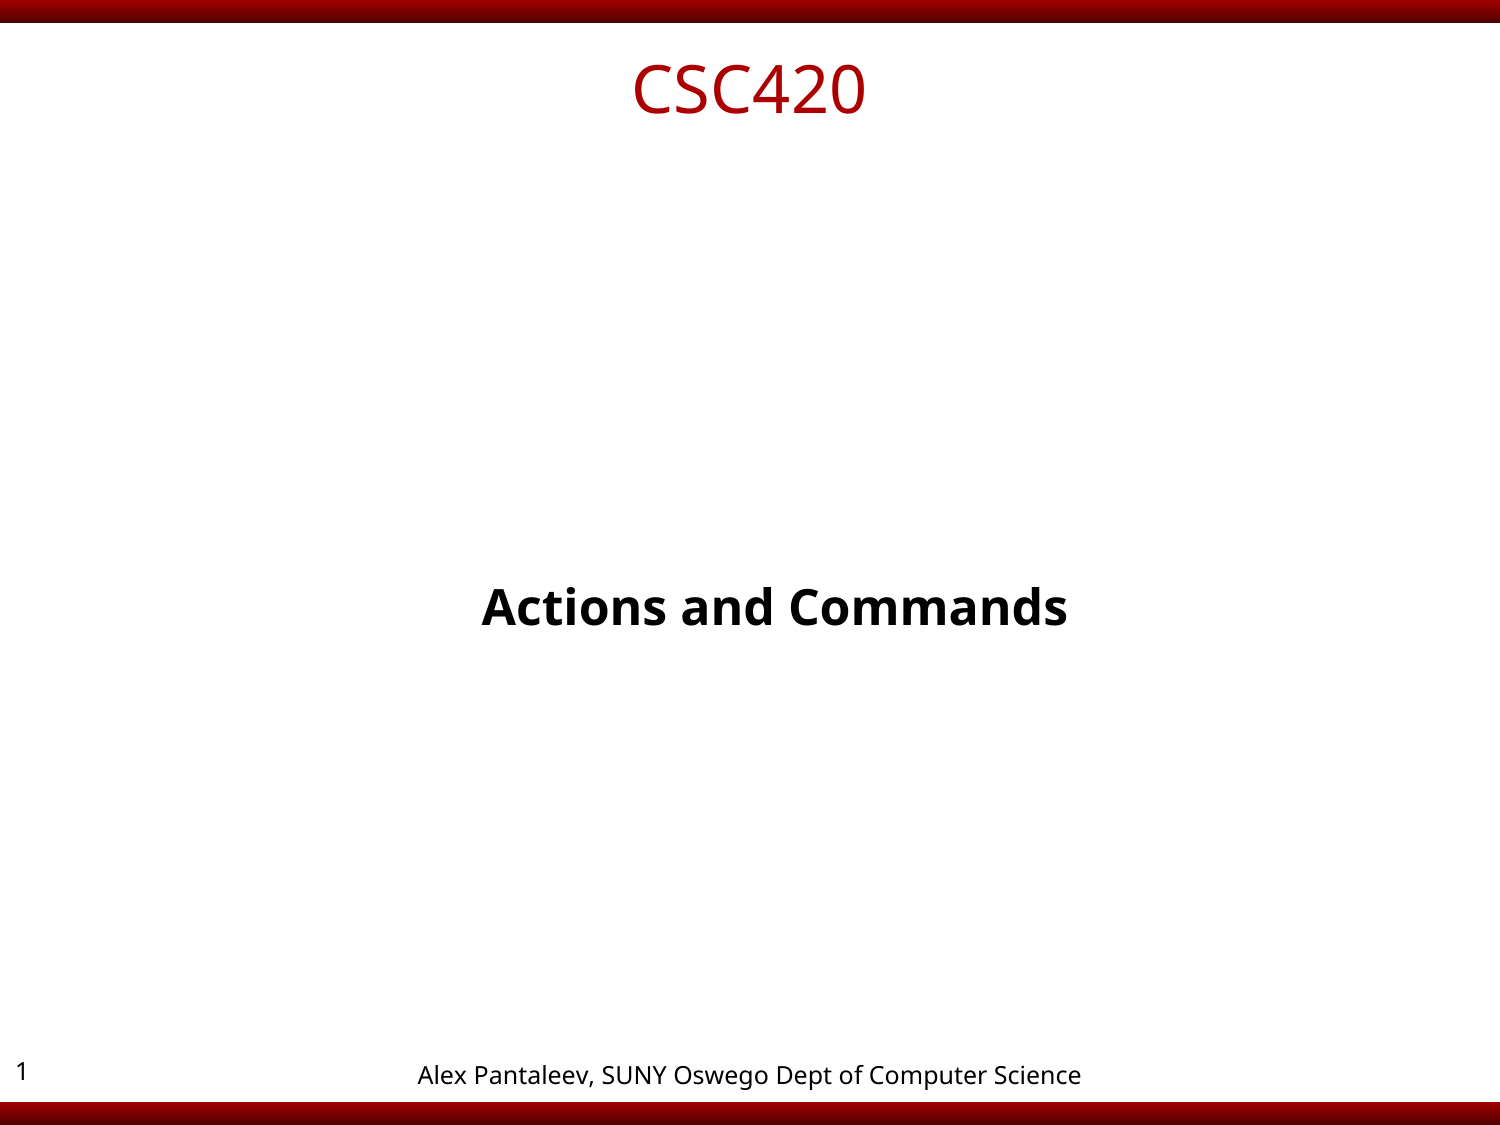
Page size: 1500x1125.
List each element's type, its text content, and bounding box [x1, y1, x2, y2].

title CSC420 [0, 24, 1500, 150]
subtitle Actions and Commands [0, 149, 1476, 1063]
